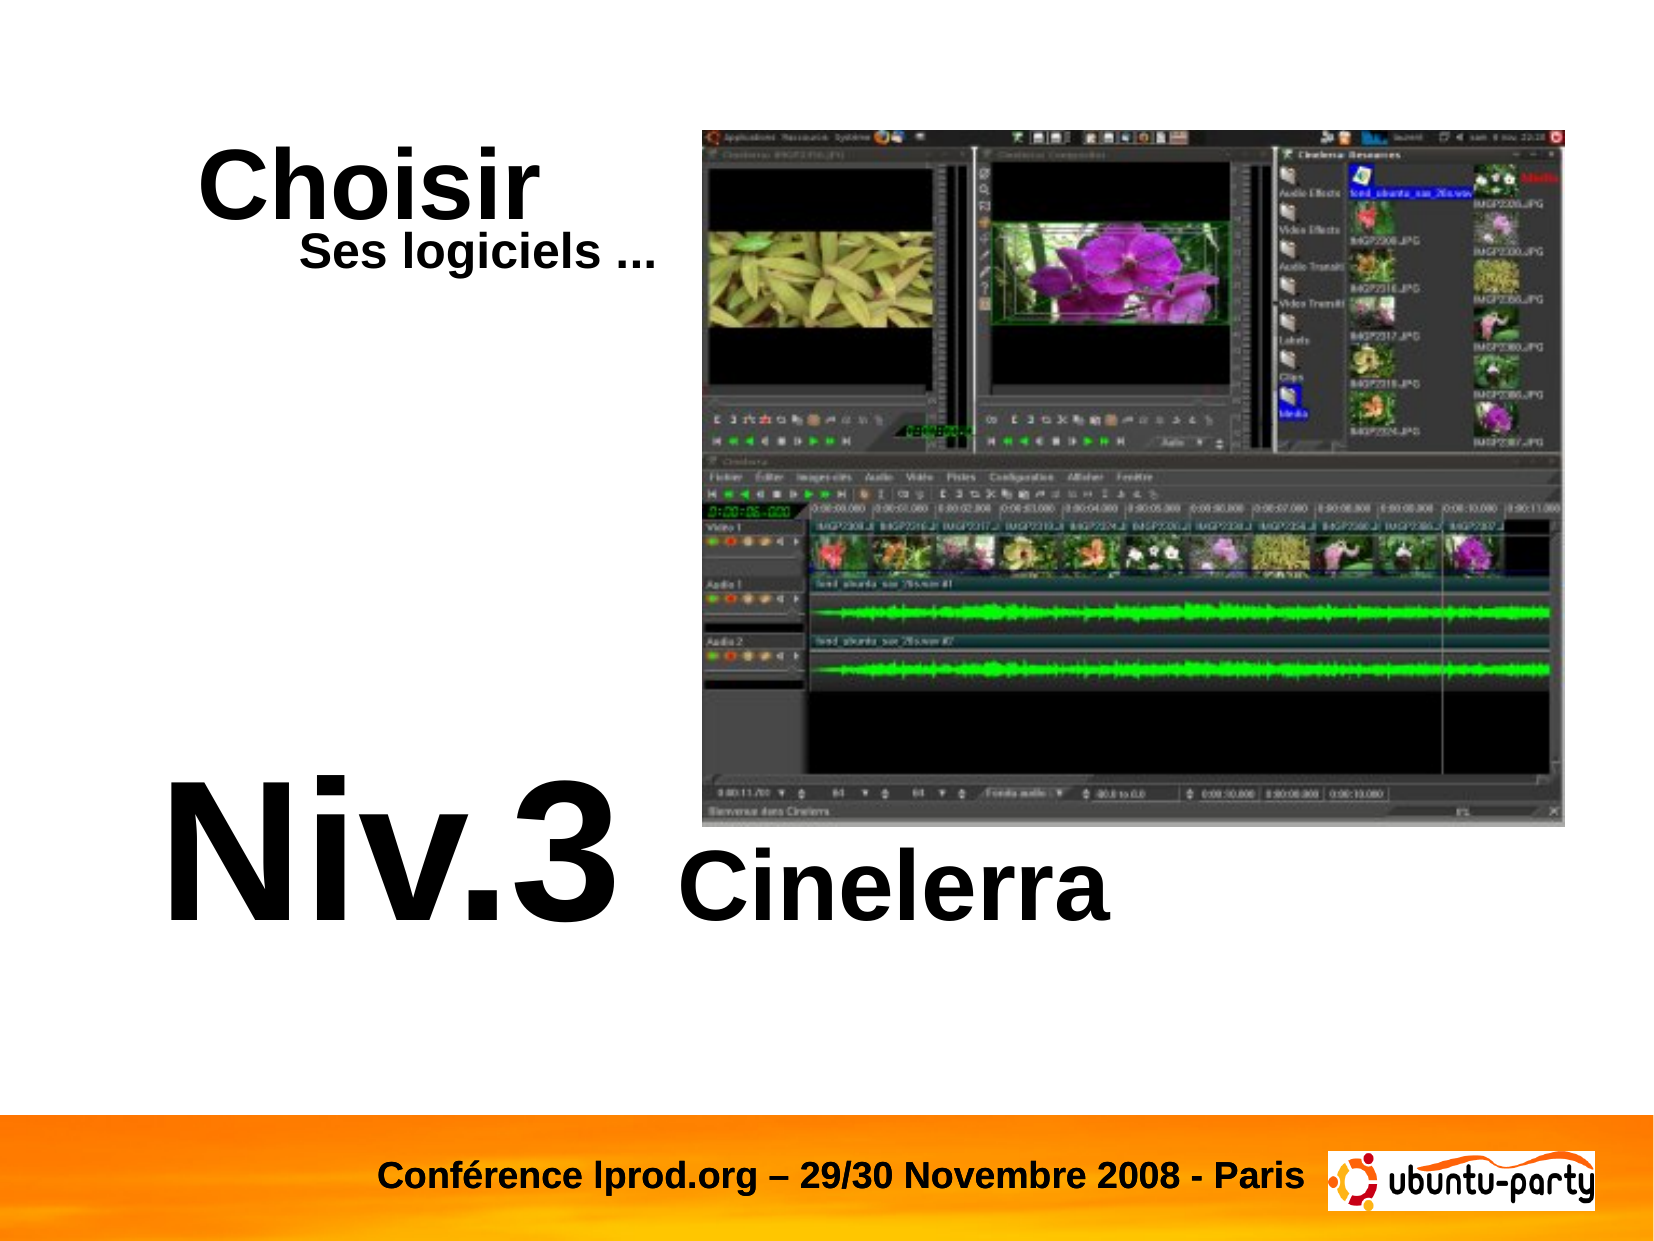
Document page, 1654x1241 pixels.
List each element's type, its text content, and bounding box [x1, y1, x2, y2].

text_box Conférence lprod.org – 29/30 Novembre 2008 - Paris [295, 1147, 1388, 1211]
text_box Ses logiciels ... [177, 215, 702, 296]
text_box Niv.3 Cinelerra [88, 731, 1182, 1004]
picture [702, 130, 1565, 827]
text_box Choisir [59, 122, 680, 266]
picture [0, 1115, 1654, 1241]
